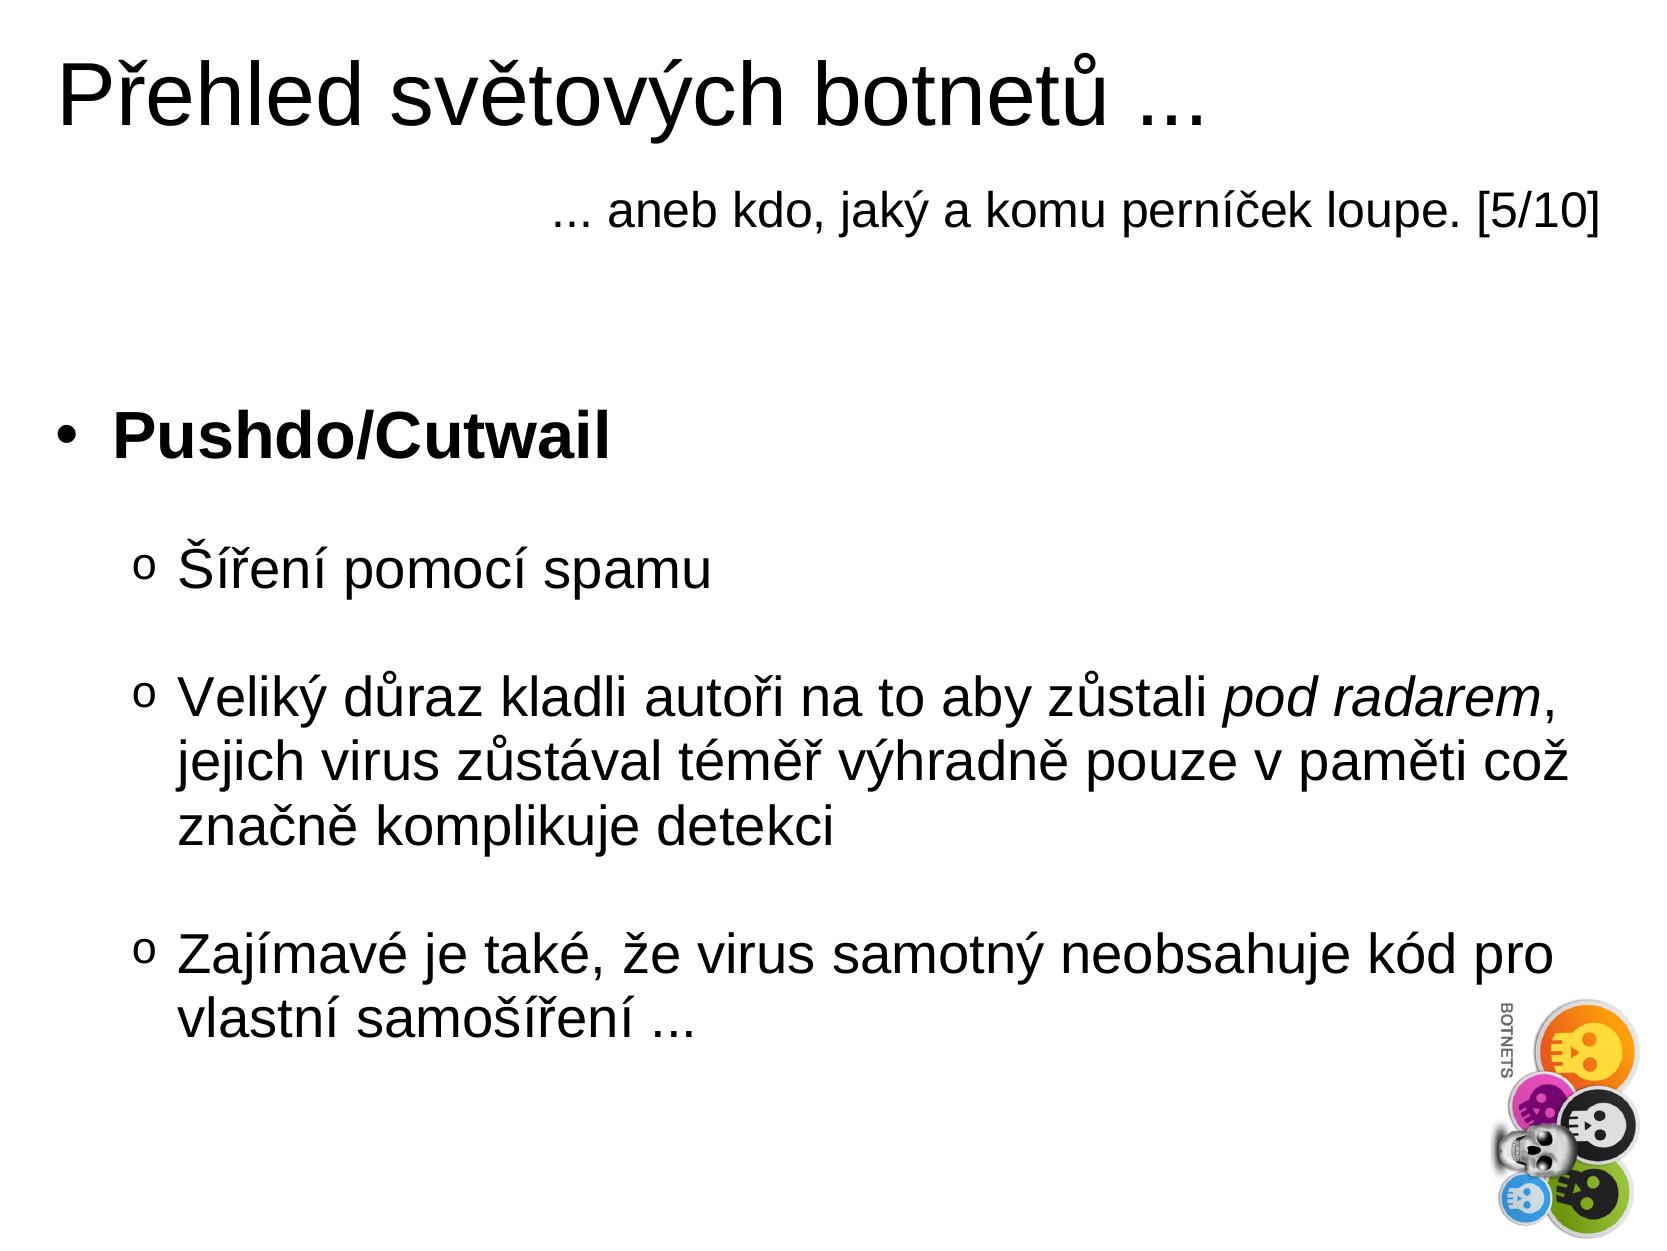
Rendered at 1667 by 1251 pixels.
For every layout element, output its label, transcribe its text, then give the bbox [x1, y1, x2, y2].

picture [1476, 996, 1648, 1241]
list Pushdo/Cutwail Šíření pomocí spamu Veliký důraz kladli autoři na to aby zůstali pod radarem, jejich virus zůstával téměř výhradně pouze v paměti což značně komplikuje detekci Zajímavé je také, že virus samotný neobsahuje kód pro vlastní samošíření ... [37, 265, 1625, 1165]
title Přehled světových botnetů ... ... aneb kdo, jaký a komu perníček loupe. [5/10] [56, 43, 1625, 250]
